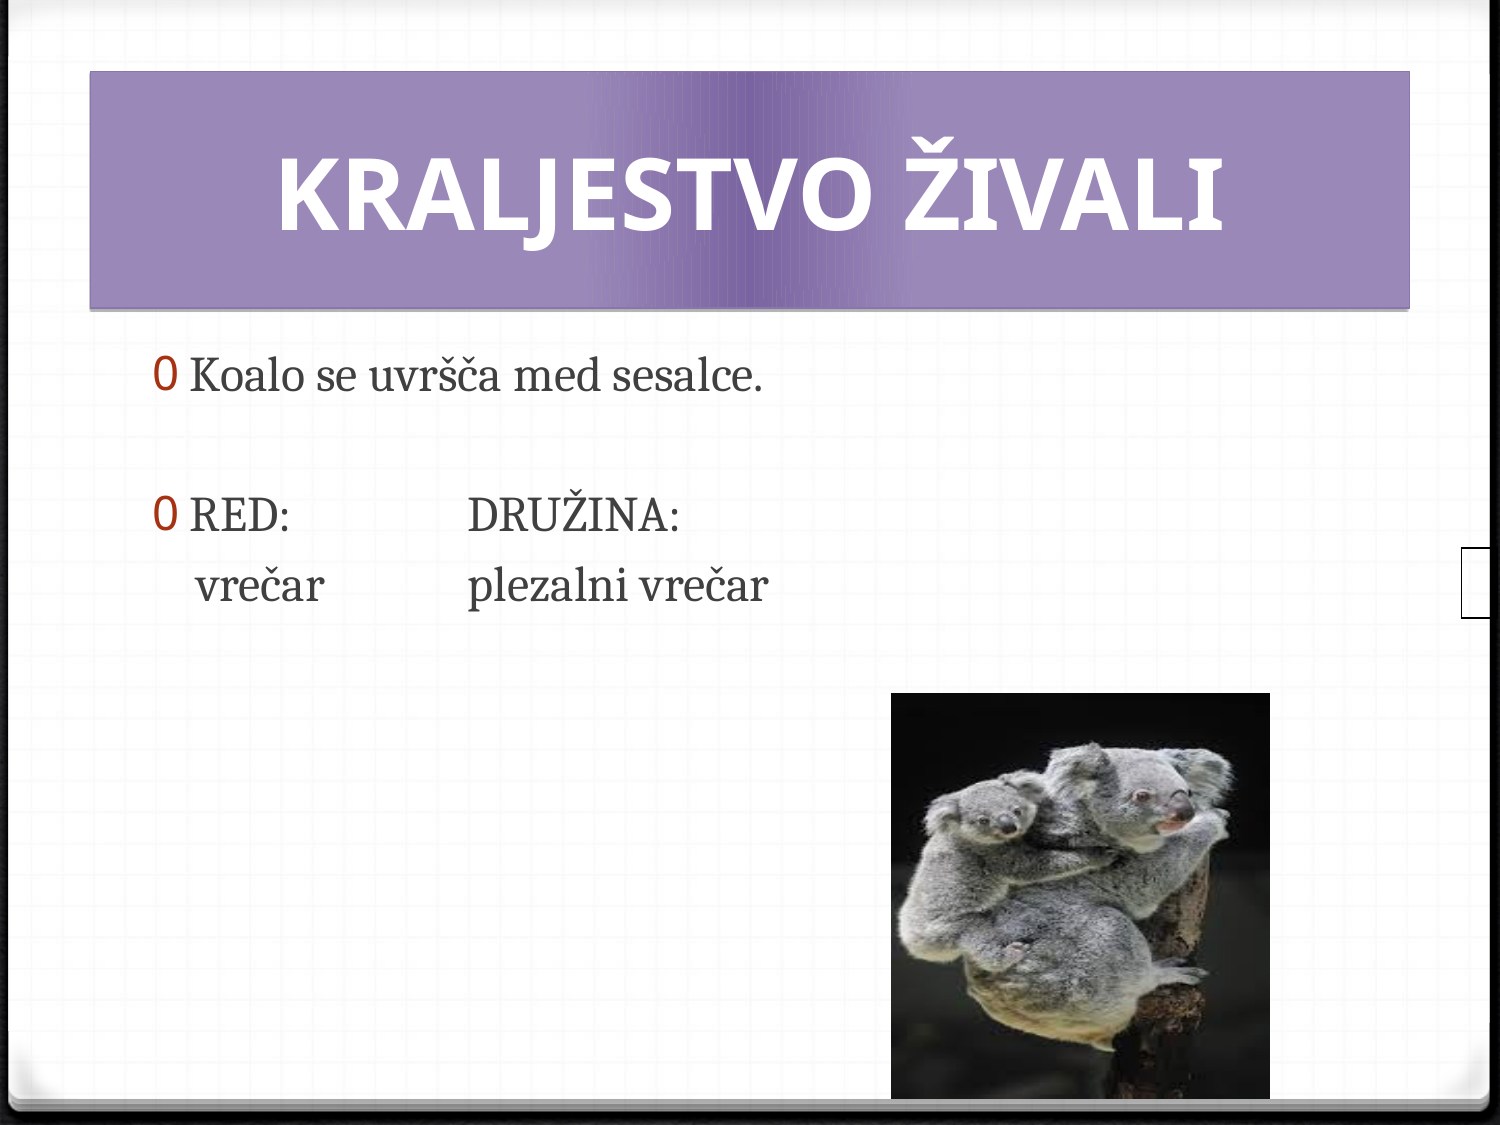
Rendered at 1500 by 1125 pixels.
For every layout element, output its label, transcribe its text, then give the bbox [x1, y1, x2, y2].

table_header [1462, 549, 1496, 617]
title KRALJESTVO ŽIVALI [90, 71, 1410, 309]
list Koalo se uvršča med sesalce. RED: DRUŽINA: vrečar plezalni vrečar [137, 334, 1363, 983]
picture [0, 0, 1500, 1125]
